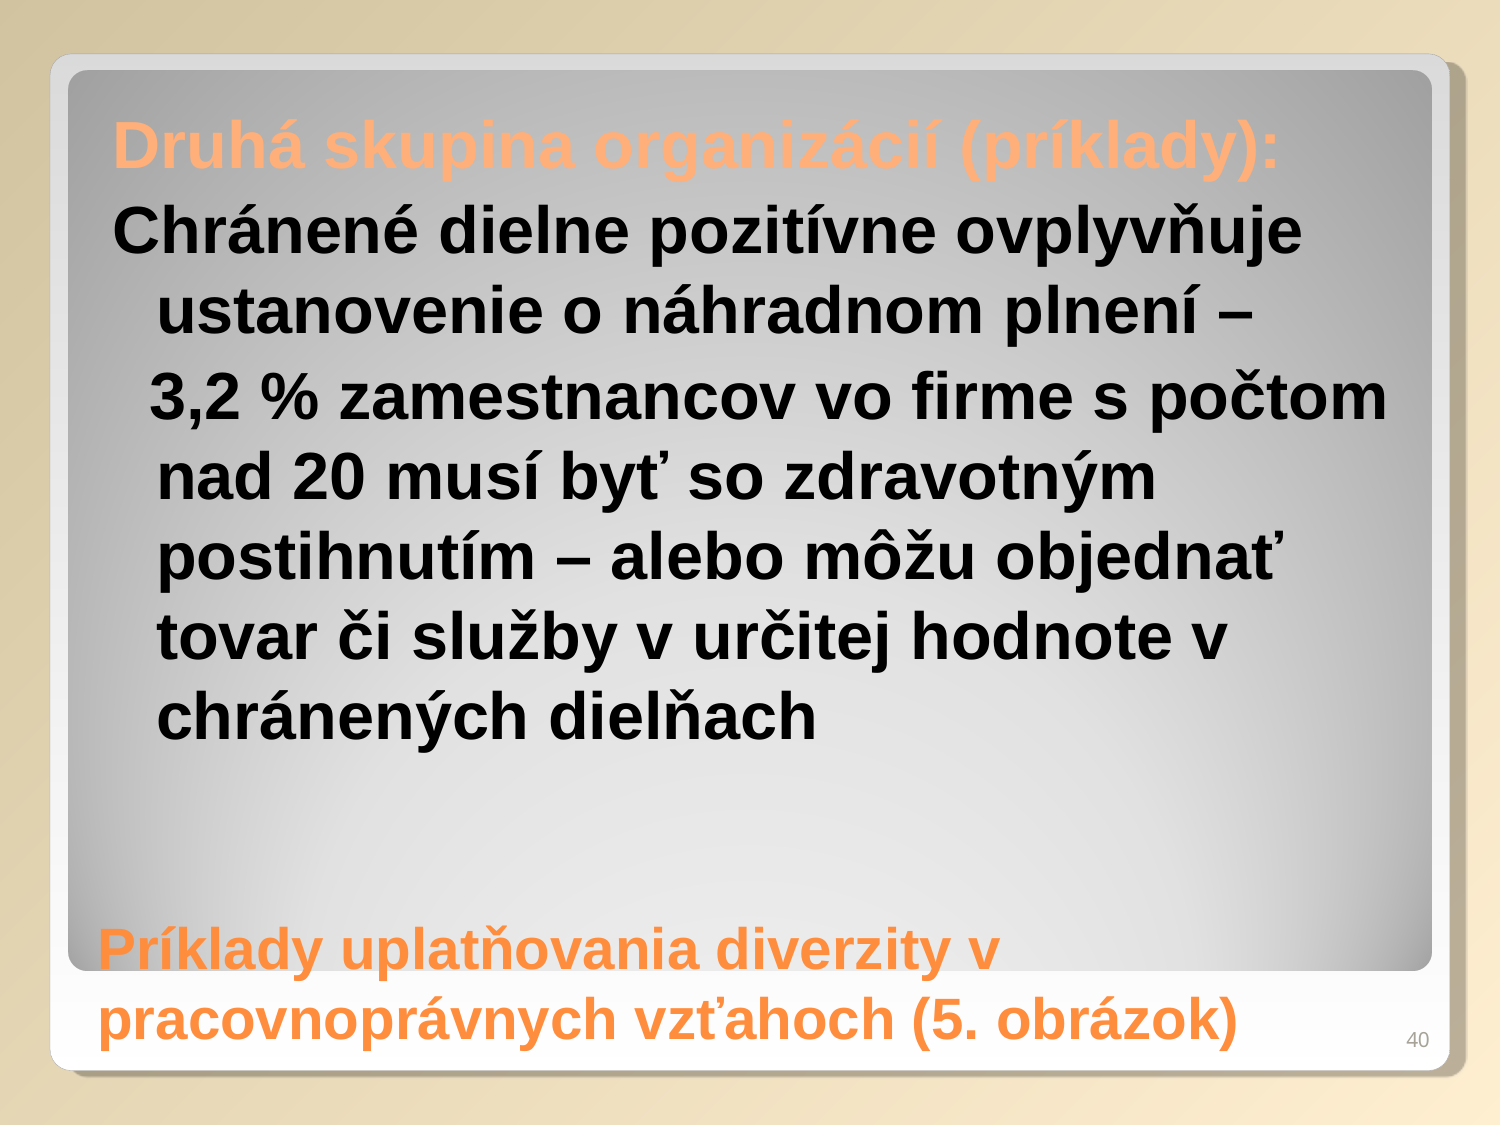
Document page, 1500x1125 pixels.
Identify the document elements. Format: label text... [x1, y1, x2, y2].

text_box <number> [1369, 1002, 1445, 1063]
title Príklady uplatňovania diverzity v pracovnoprávnych vzťahoch (5. obrázok) [82, 834, 1426, 1059]
picture [67, 69, 1433, 972]
list Druhá skupina organizácií (príklady): Chránené dielne pozitívne ovplyvňuje ustanovenie o náhradnom plnení – 3,2 % zamestnancov vo firme s počtom nad 20 musí byť so zdravotným postihnutím – alebo môžu objednať tovar či služby v určitej hodnote v chránených dielňach [82, 86, 1426, 774]
